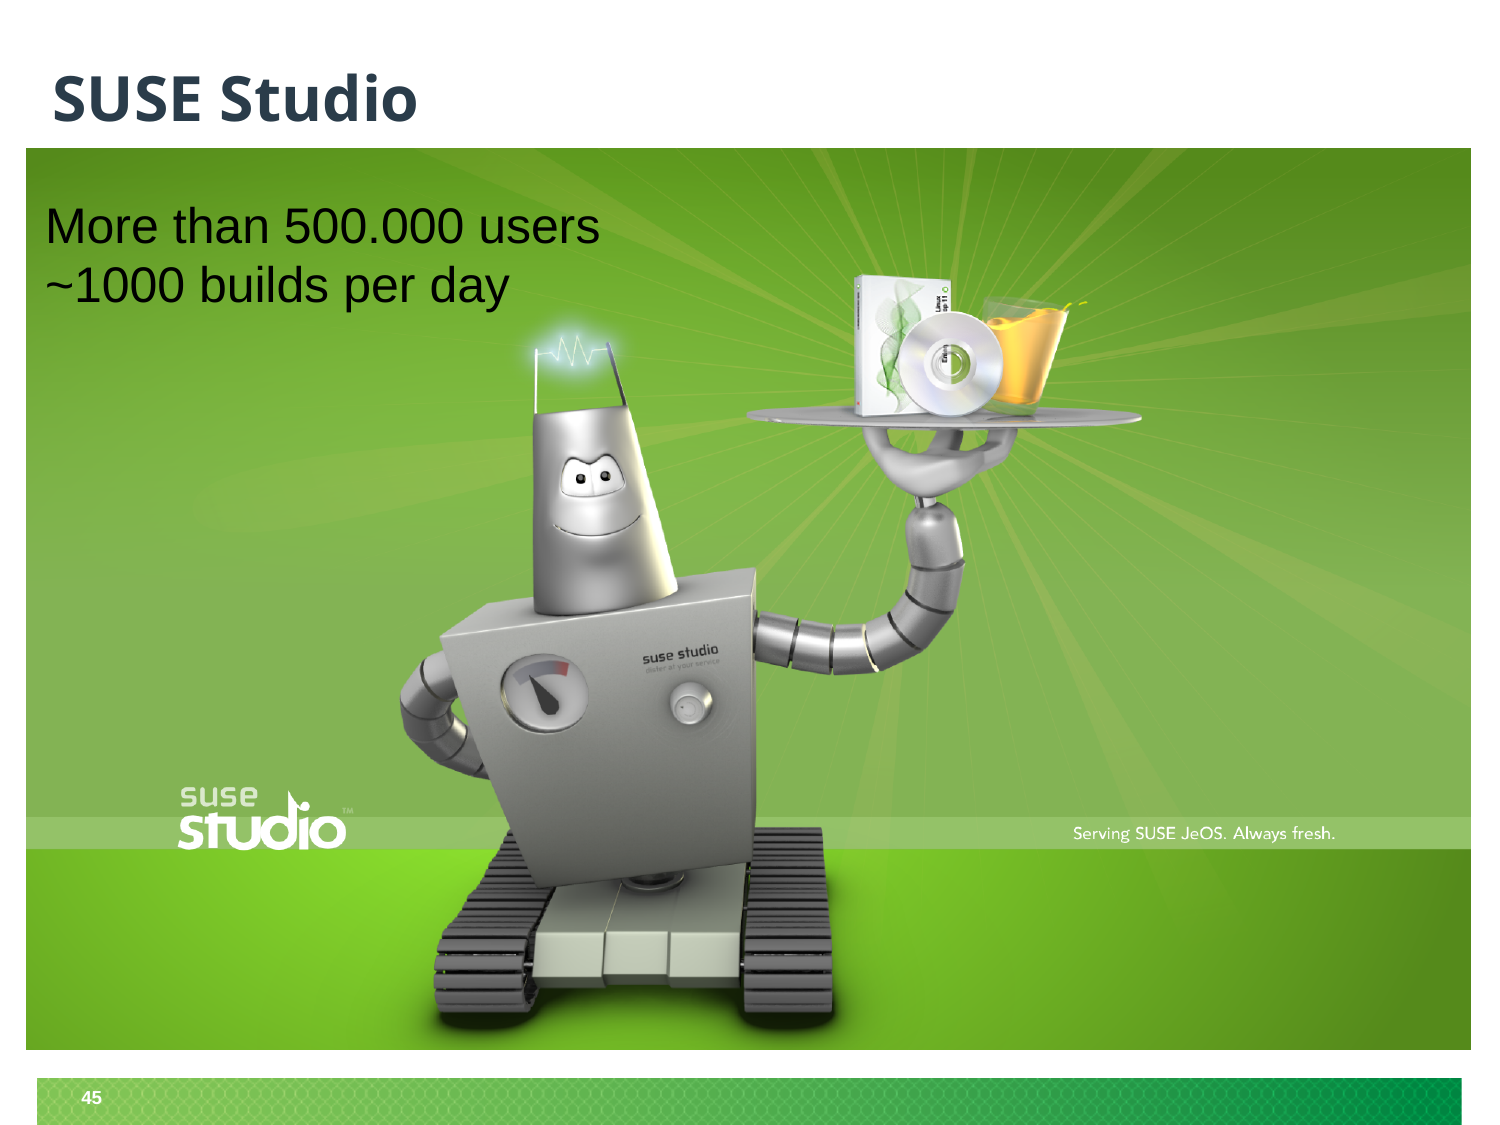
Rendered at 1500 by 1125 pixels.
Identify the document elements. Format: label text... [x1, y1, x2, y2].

text_box More than 500.000 users ~1000 builds per day [45, 196, 781, 721]
picture [37, 1078, 1462, 1125]
picture [26, 148, 1471, 1051]
title SUSE Studio [37, 51, 1388, 148]
